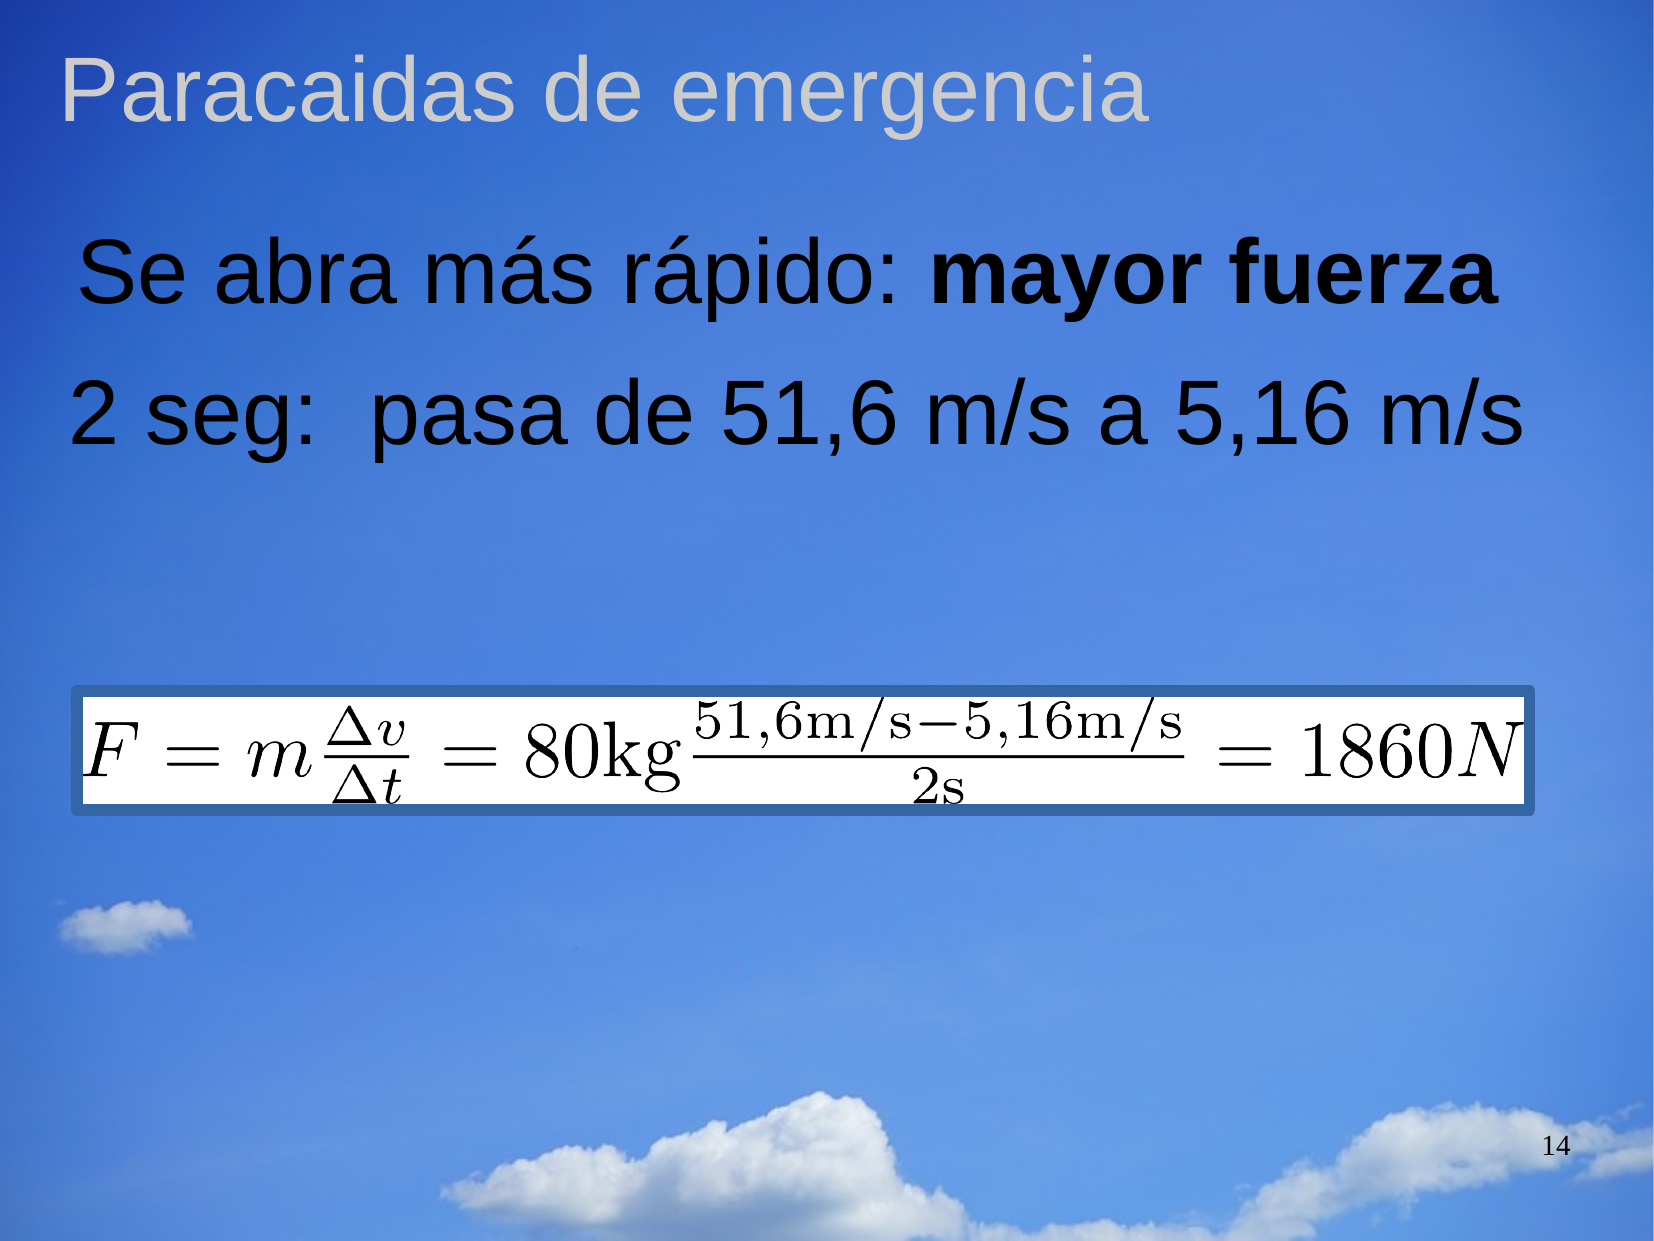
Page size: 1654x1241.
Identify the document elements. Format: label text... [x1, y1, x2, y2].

title Paracaidas de emergencia [59, 37, 1548, 142]
picture [0, 0, 1654, 1241]
text_box Se abra más rápido: mayor fuerza [49, 117, 1526, 259]
text_box 2 seg: pasa de 51,6 m/s a 5,16 m/s [2, 259, 1595, 567]
